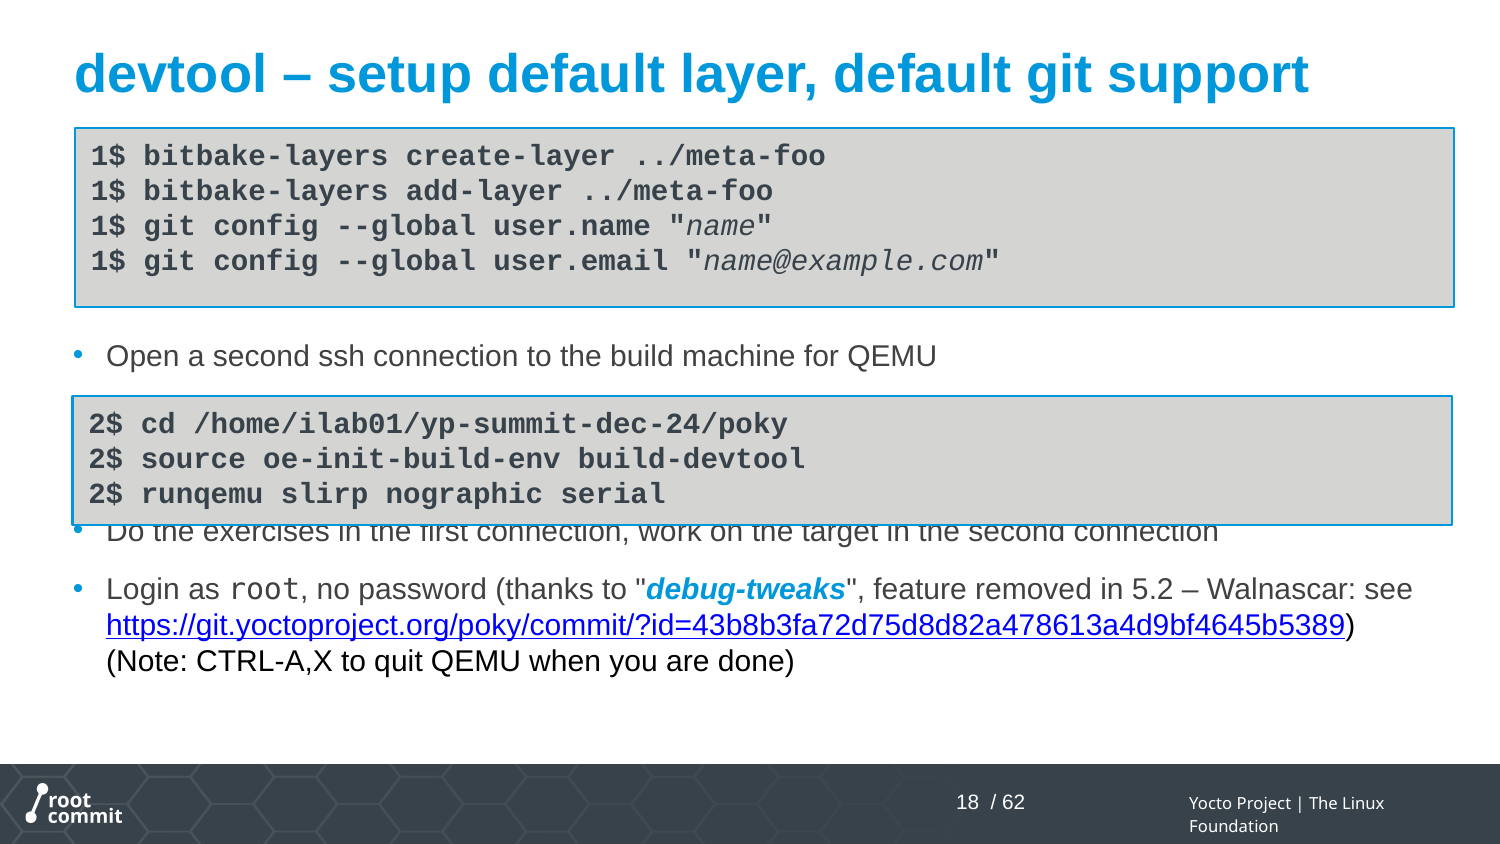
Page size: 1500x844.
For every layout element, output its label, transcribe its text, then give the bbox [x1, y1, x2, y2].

text_box 2$ cd /home/ilab01/yp-summit-dec-24/poky 2$ source oe-init-build-env build-devtool 2$ runqemu slirp nographic serial [72, 396, 1452, 526]
text_box Open a second ssh connection to the build machine for QEMU Do the exercises in the first connection, work on the target in the second connection Login as root, no password (thanks to "debug-tweaks", feature removed in 5.2 – Walnascar: see https://git.yoctoproject.org/poky/commit/?id=43b8b3fa72d75d8d82a478613a4d9bf4645b5389) (Note: CTRL-A,X to quit QEMU when you are done) [72, 526, 1422, 731]
text_box 1$ bitbake-layers create-layer ../meta-foo 1$ bitbake-layers add-layer ../meta-foo 1$ git config --global user.name "name" 1$ git config --global user.email "name@example.com" [75, 127, 1455, 308]
text_box devtool – setup default layer, default git support [74, 50, 1424, 159]
picture [0, 0, 1500, 844]
text_box Open a second ssh connection to the build machine for QEMU Do the exercises in the first connection, work on the target in the second connection Login as root, no password (thanks to "debug-tweaks", feature removed in 5.2 – Walnascar: see https://git.yoctoproject.org/poky/commit/?id=43b8b3fa72d75d8d82a478613a4d9bf4645b5389) (Note: CTRL-A,X to quit QEMU when you are done) [72, 336, 1422, 396]
